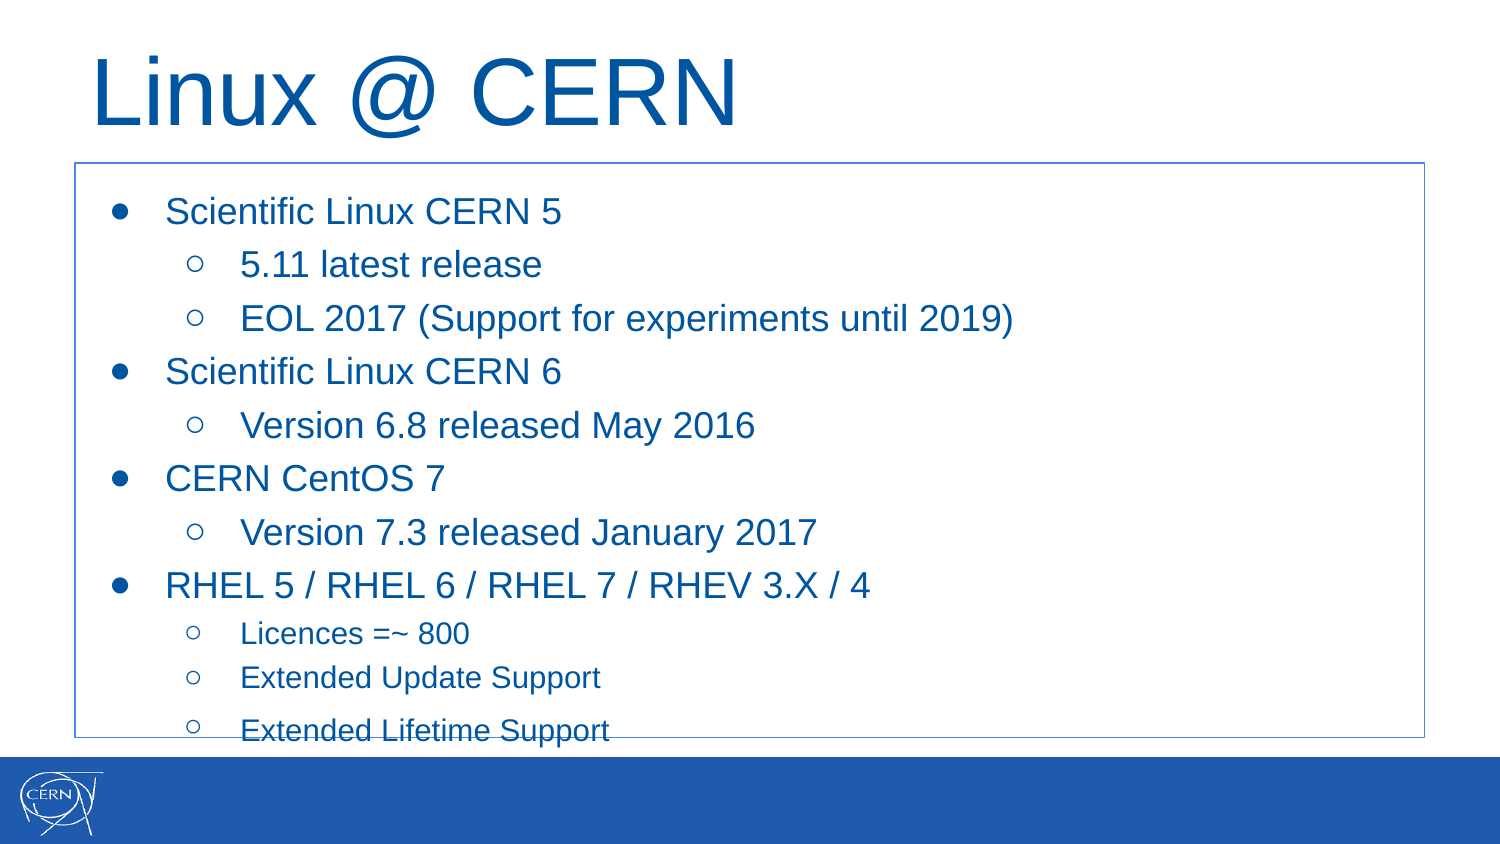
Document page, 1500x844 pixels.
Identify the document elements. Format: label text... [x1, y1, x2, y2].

list Scientific Linux CERN 5 5.11 latest release EOL 2017 (Support for experiments until 2019) Scientific Linux CERN 6 Version 6.8 released May 2016 CERN CentOS 7 Version 7.3 released January 2017 RHEL 5 / RHEL 6 / RHEL 7 / RHEV 3.X / 4 Licences =~ 800 Extended Update Support Extended Lifetime Support [75, 163, 1425, 738]
picture [0, 757, 1500, 844]
title Linux @ CERN [75, 28, 1425, 145]
